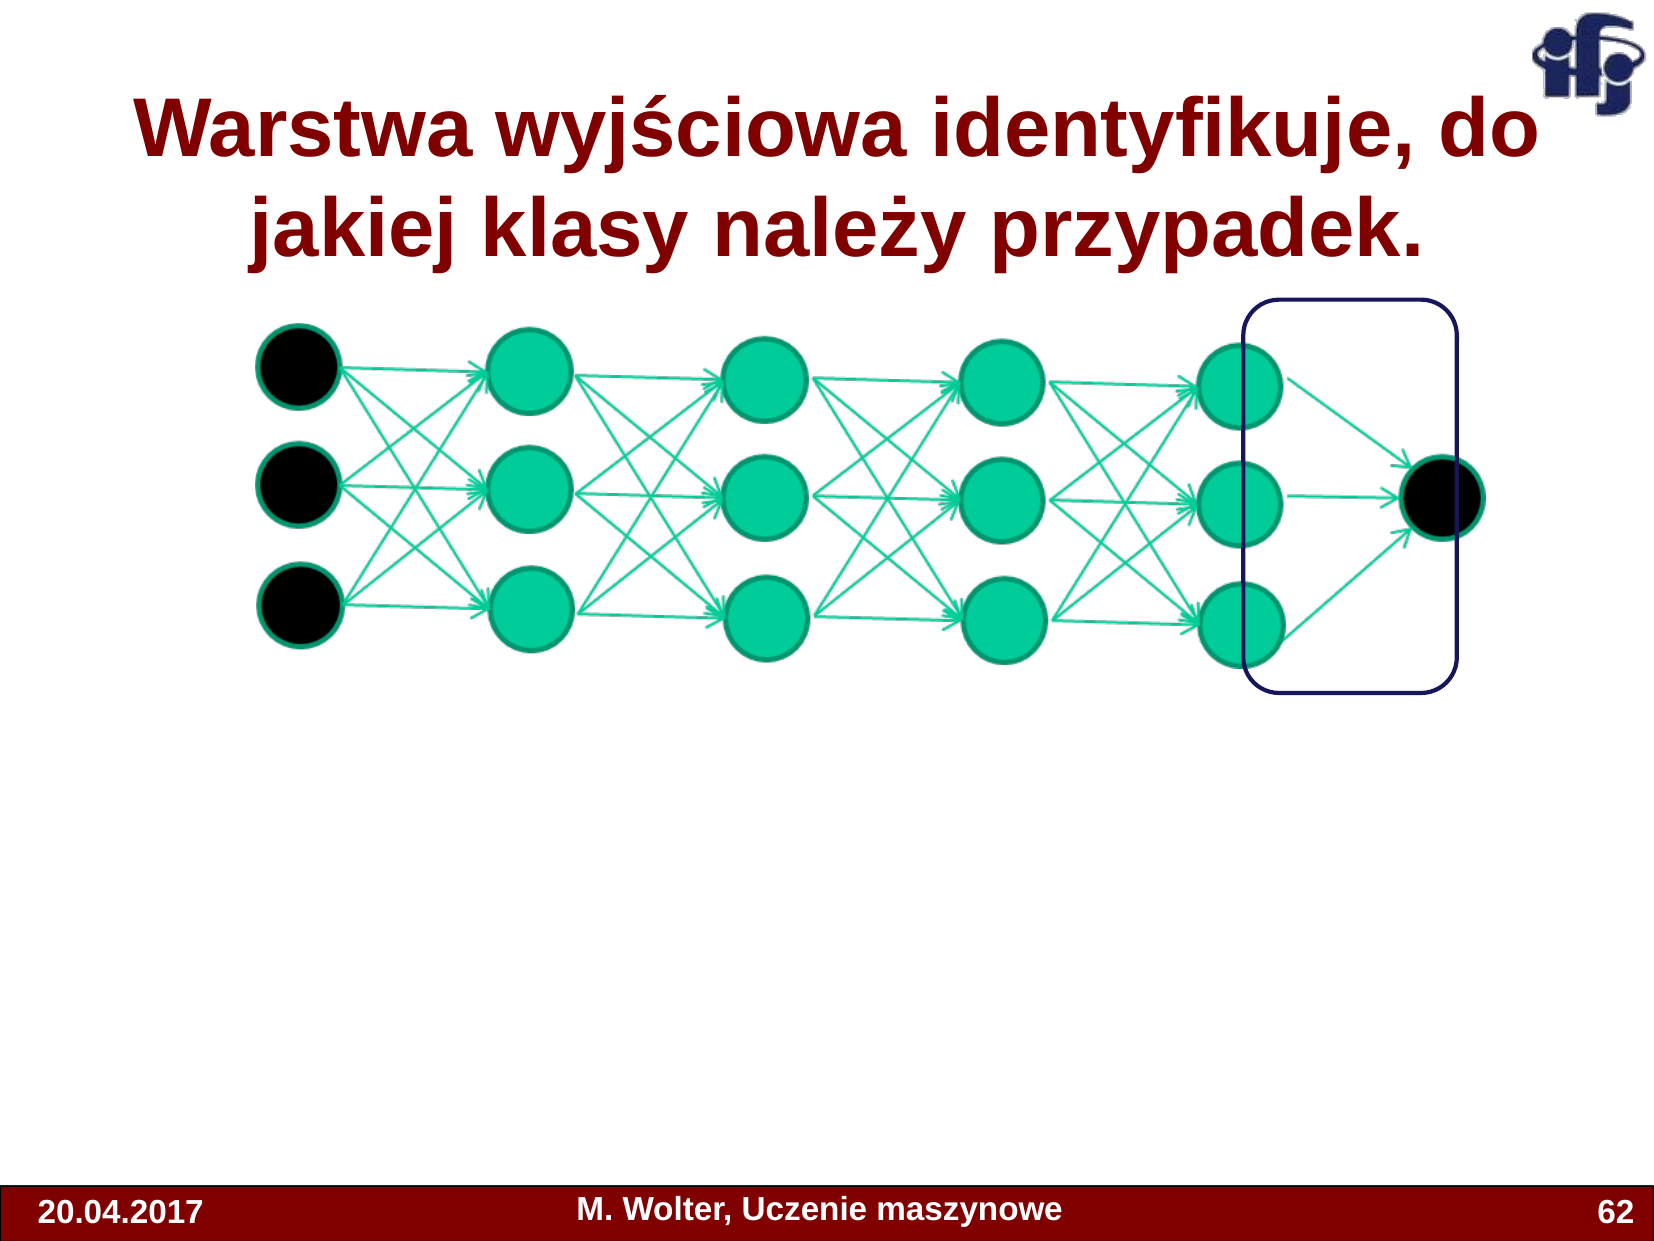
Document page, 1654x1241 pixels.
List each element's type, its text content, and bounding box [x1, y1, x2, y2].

title Warstwa wyjściowa identyfikuje, do jakiej klasy należy przypadek. [35, 55, 1639, 291]
picture [255, 323, 1242, 669]
picture [1246, 323, 1454, 669]
picture [1458, 323, 1486, 669]
picture [1525, 0, 1654, 129]
